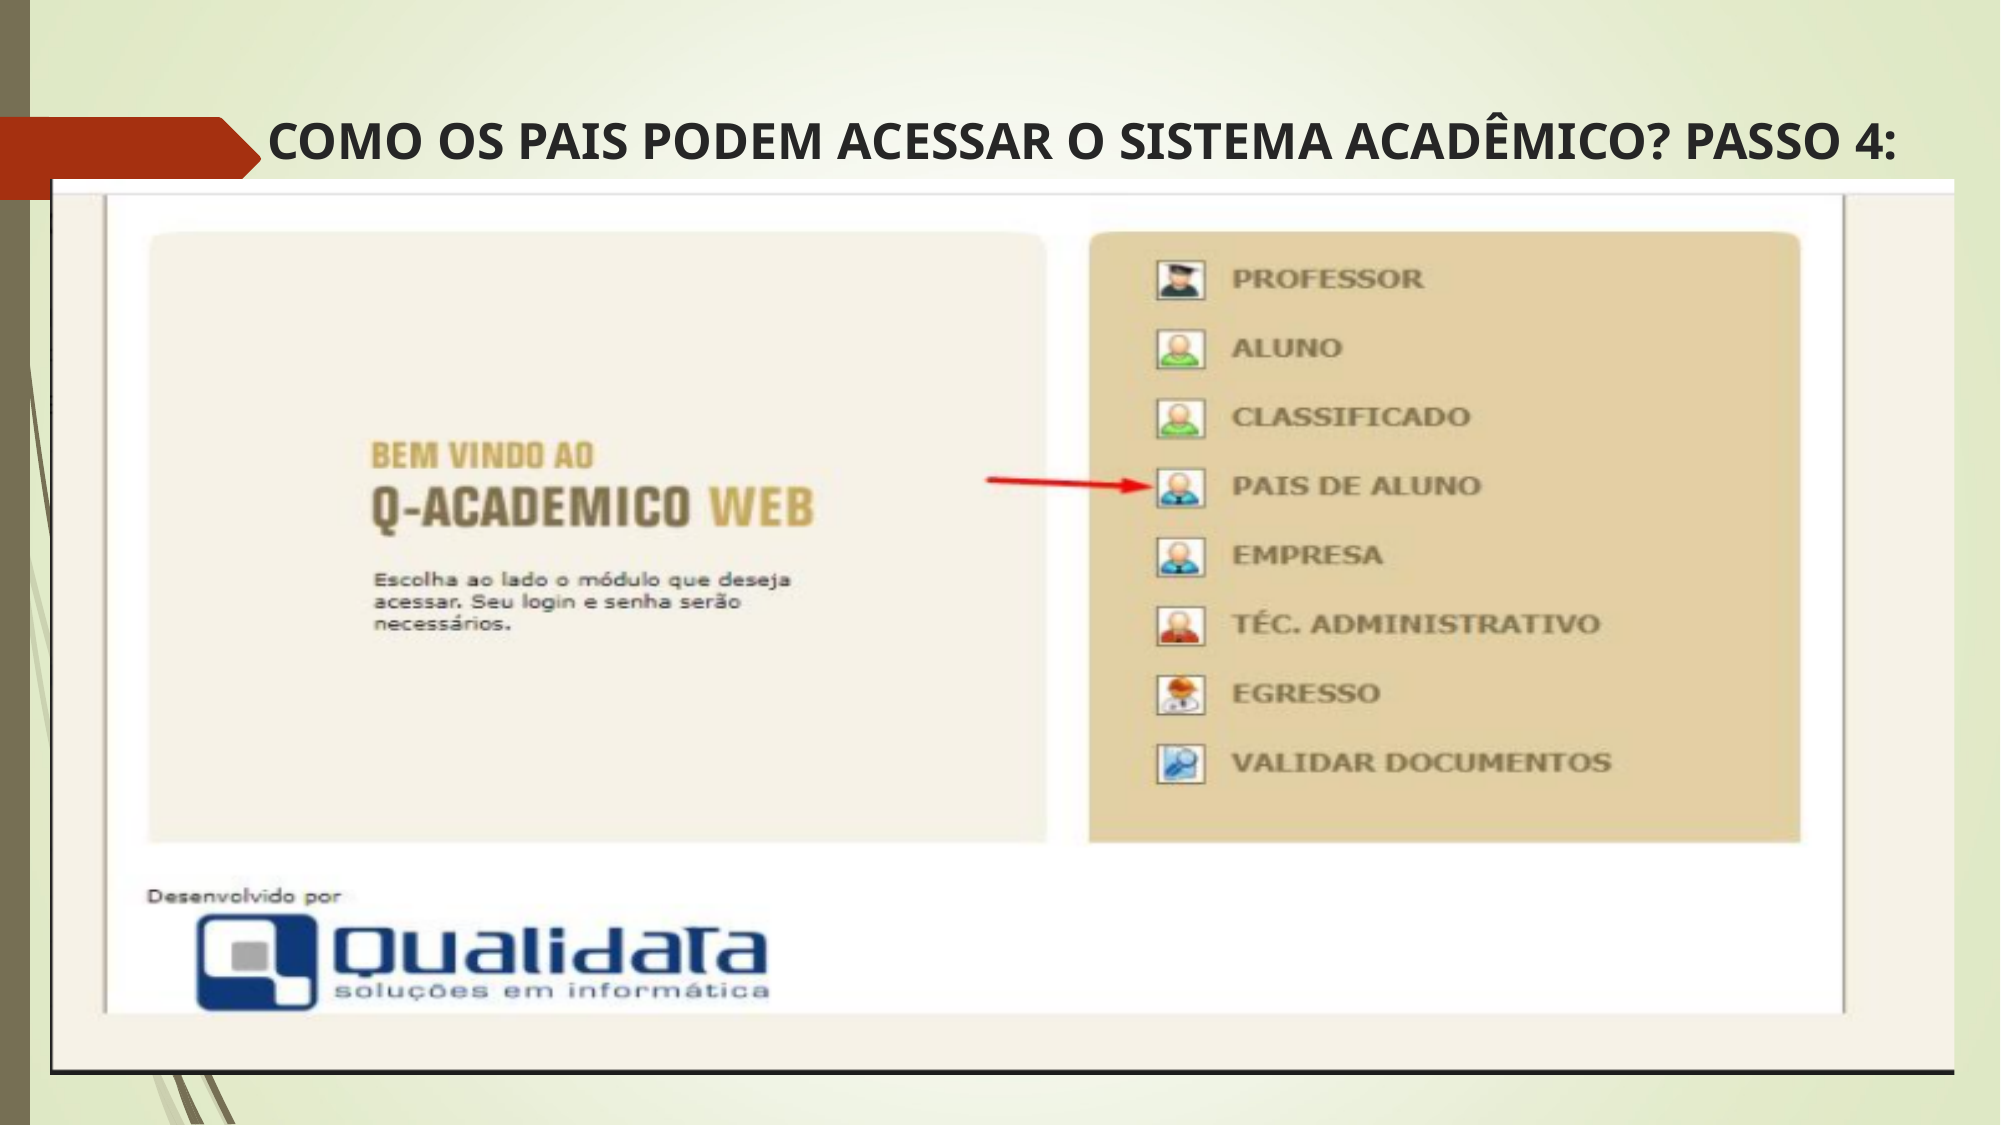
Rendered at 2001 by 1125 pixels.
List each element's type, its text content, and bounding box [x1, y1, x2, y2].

picture [30, 0, 2001, 1125]
title COMO OS PAIS PODEM ACESSAR O SISTEMA ACADÊMICO? PASSO 4: [252, 102, 1928, 179]
